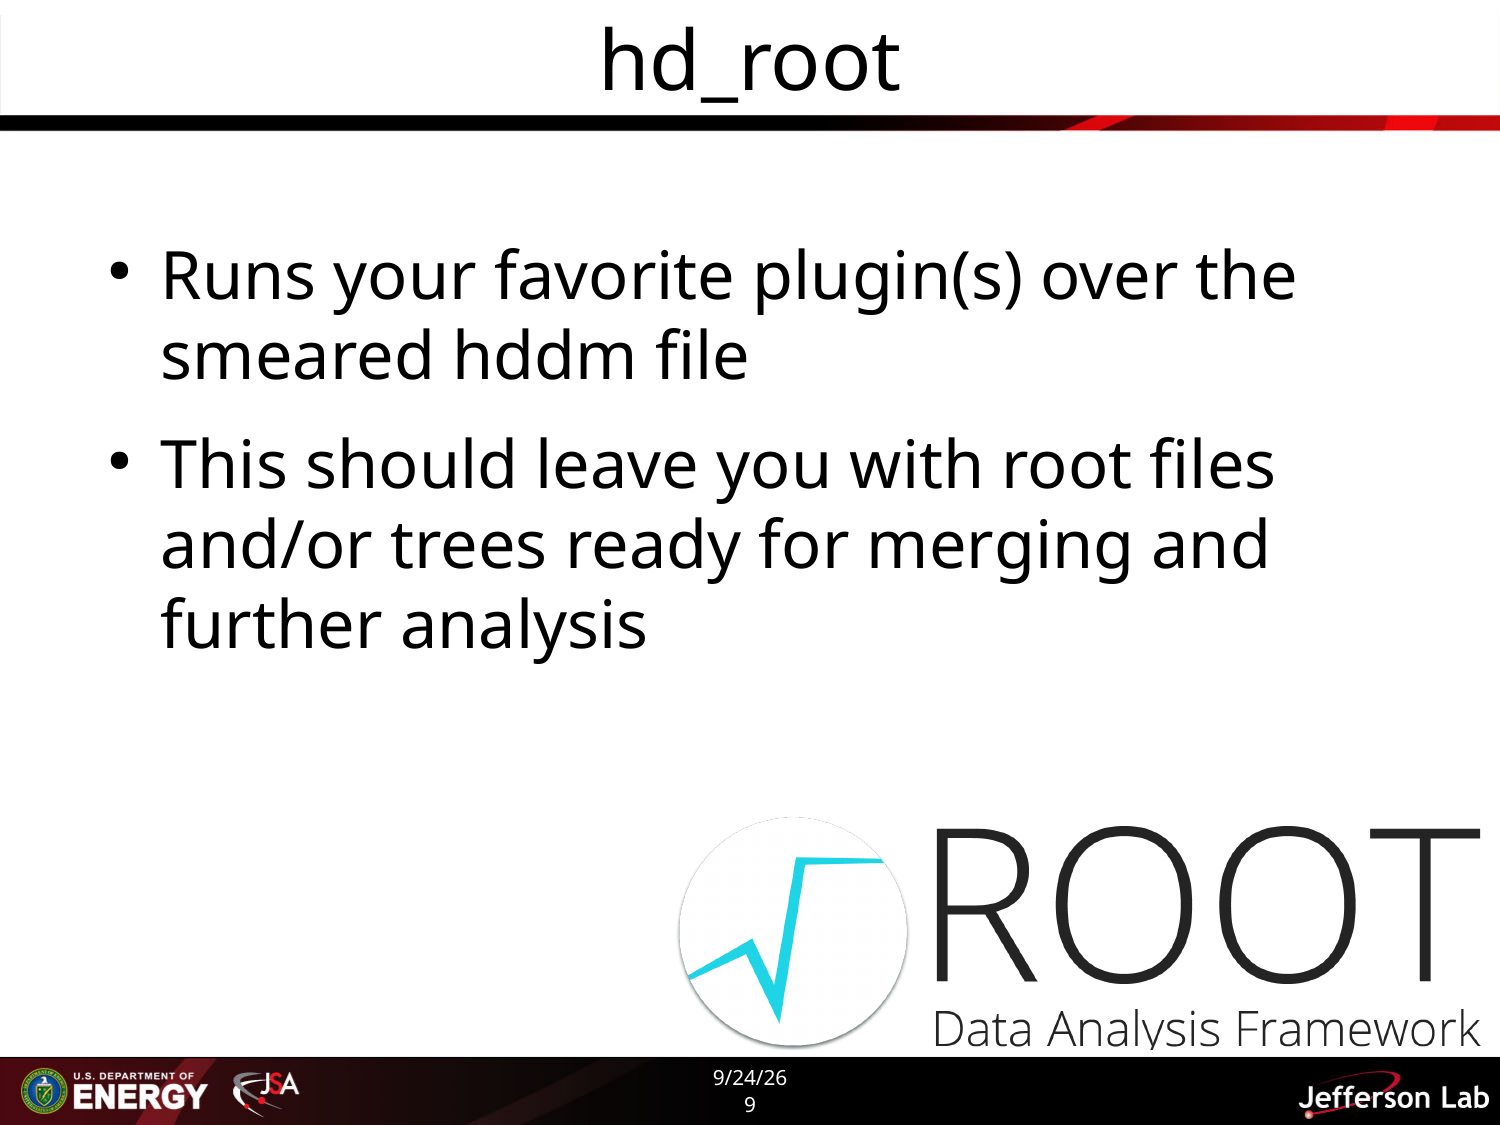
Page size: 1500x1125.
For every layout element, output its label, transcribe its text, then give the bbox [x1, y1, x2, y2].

slide_number 6/20/18 [575, 1048, 925, 1090]
picture [0, 0, 1500, 1125]
slide_number <number> [575, 1090, 925, 1122]
title hd_root [75, 27, 1425, 87]
list Runs your favorite plugin(s) over the smeared hddm file This should leave you with root files and/or trees ready for merging and further analysis [75, 225, 1425, 968]
